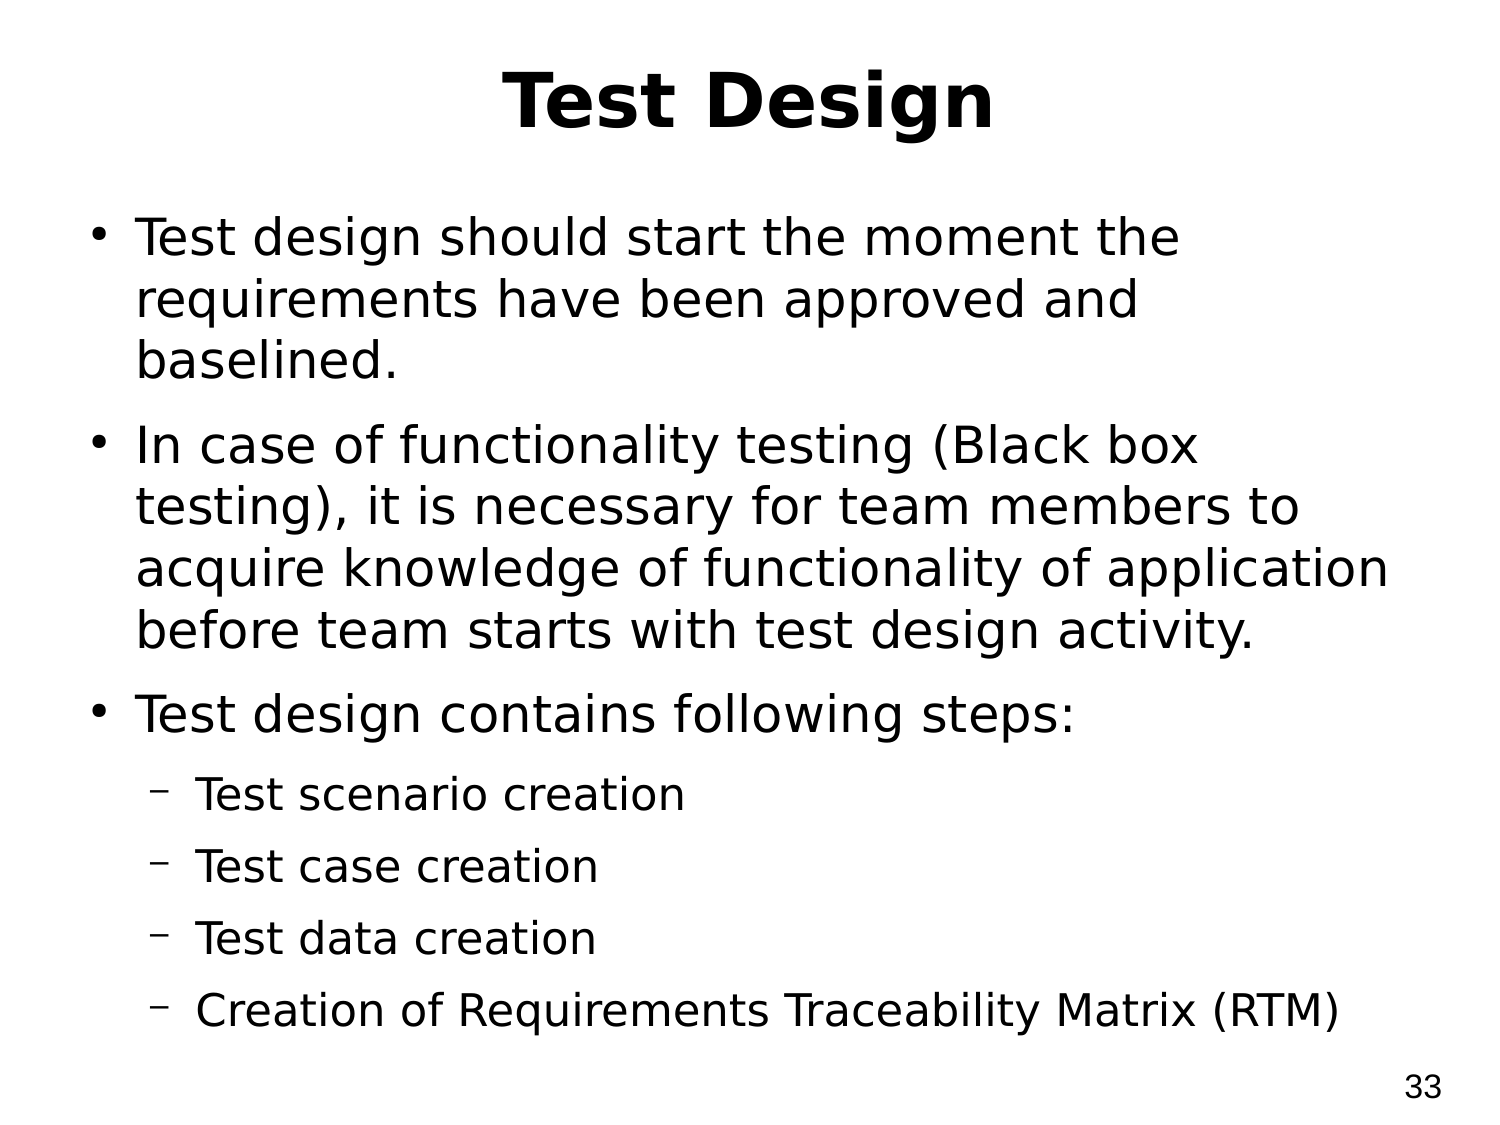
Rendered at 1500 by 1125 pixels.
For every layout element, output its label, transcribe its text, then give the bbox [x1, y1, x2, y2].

title Test Design [75, 44, 1425, 177]
list Test design should start the moment the requirements have been approved and baselined. In case of functionality testing (Black box testing), it is necessary for team members to acquire knowledge of functionality of application before team starts with test design activity. Test design contains following steps: Test scenario creation Test case creation Test data creation Creation of Requirements Traceability Matrix (RTM) [75, 204, 1395, 1075]
